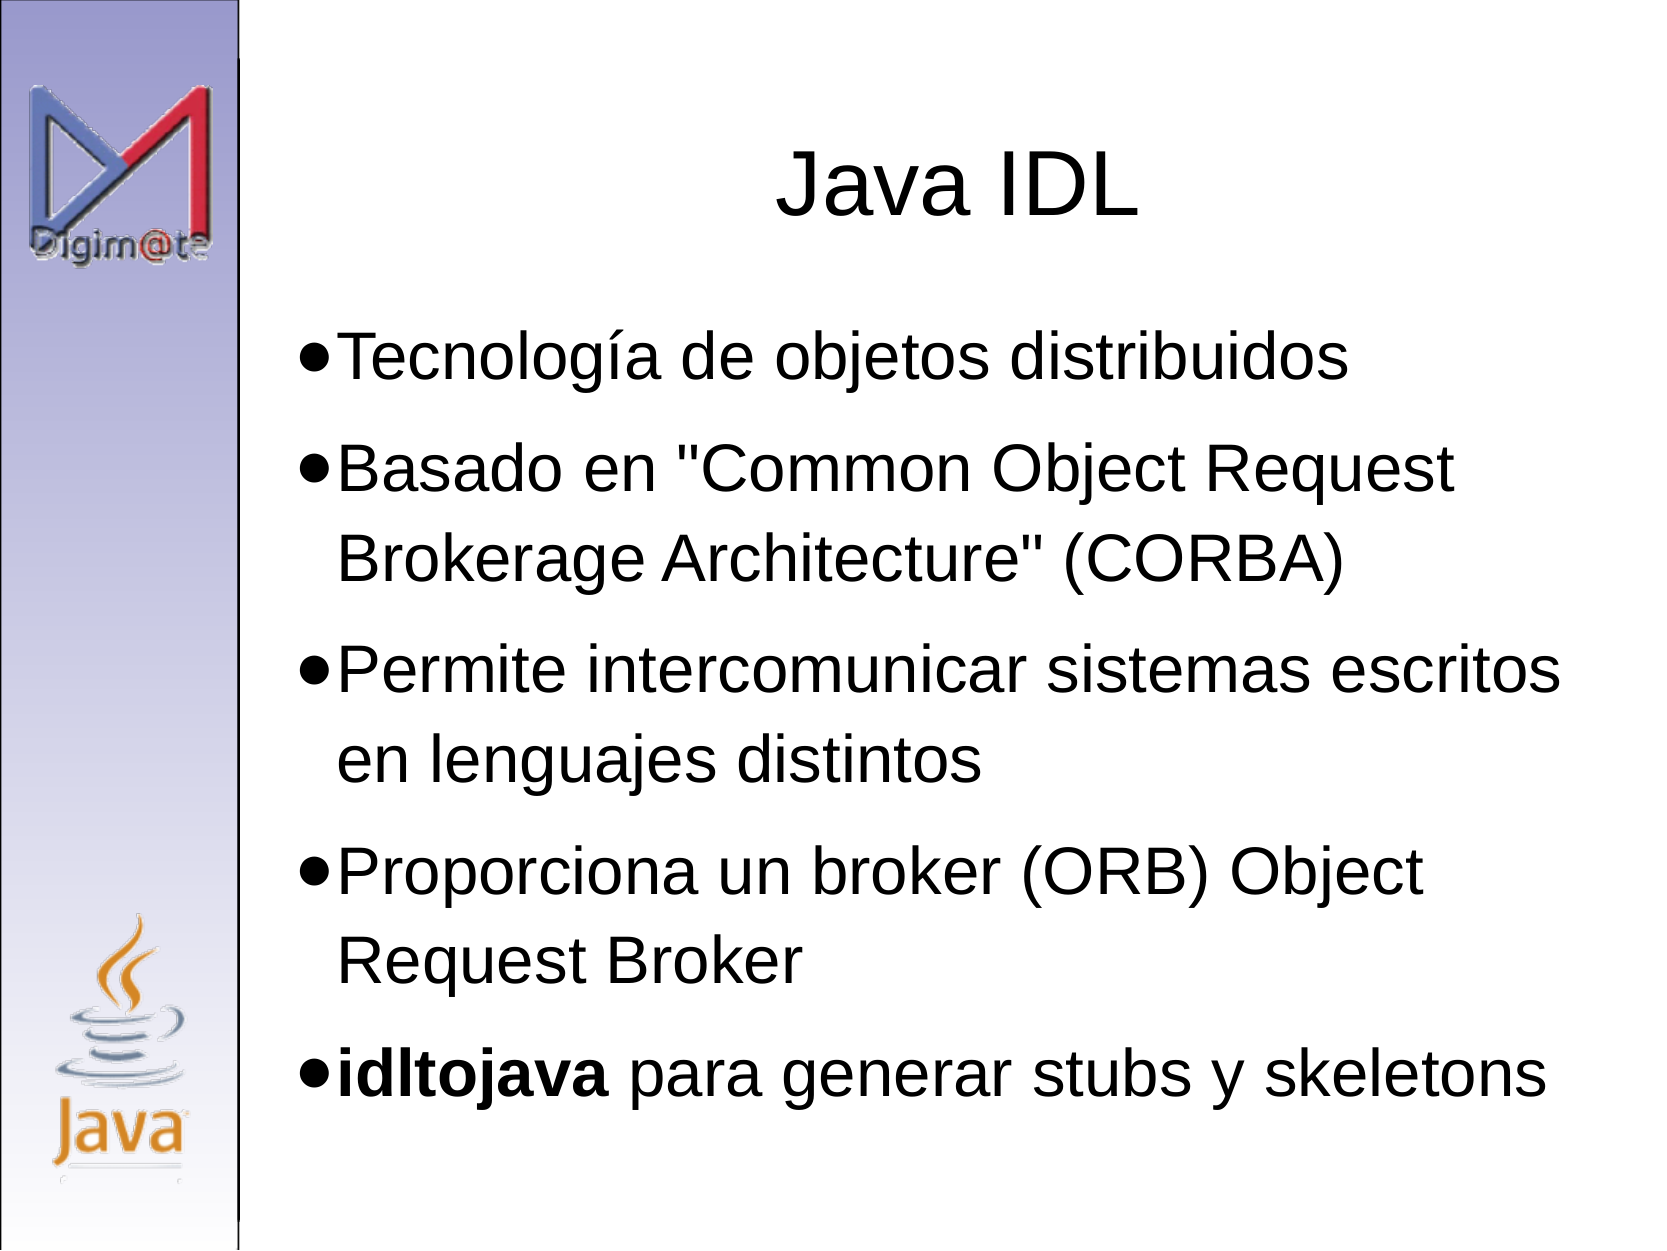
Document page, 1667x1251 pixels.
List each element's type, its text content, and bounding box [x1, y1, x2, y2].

title Java IDL [267, 65, 1650, 281]
picture [0, 0, 1667, 1250]
list Tecnología de objetos distribuidos Basado en "Common Object Request Brokerage Architecture" (CORBA) Permite intercomunicar sistemas escritos en lenguajes distintos Proporciona un broker (ORB) Object Request Broker idltojava para generar stubs y skeletons [267, 297, 1596, 1130]
